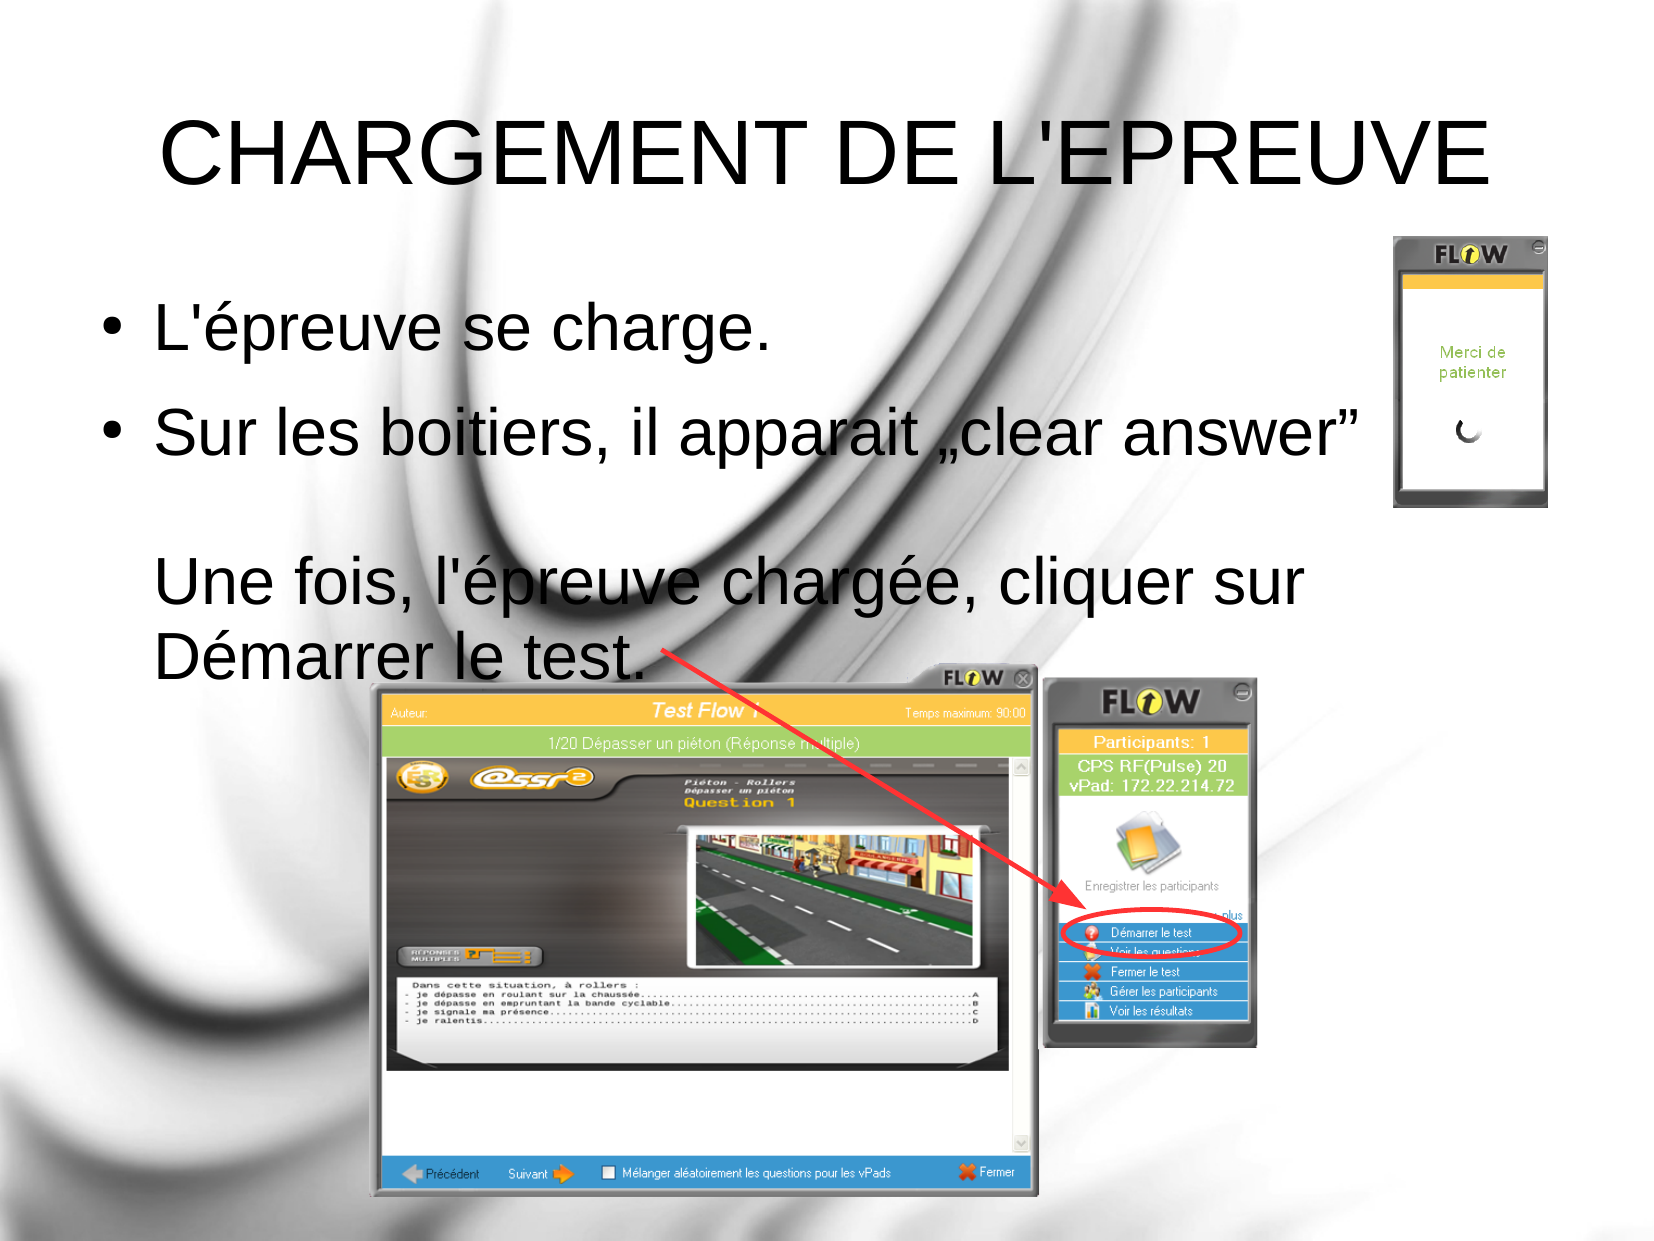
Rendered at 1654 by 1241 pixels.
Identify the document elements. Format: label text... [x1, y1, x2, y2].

text_box [1062, 909, 1241, 957]
title CHARGEMENT DE L'EPREUVE [82, 49, 1571, 257]
picture [0, 0, 1654, 1241]
list L'épreuve se charge. Sur les boitiers, il apparait „clear answer” Une fois, l'épreuve chargée, cliquer sur Démarrer le test. [82, 290, 1571, 1109]
